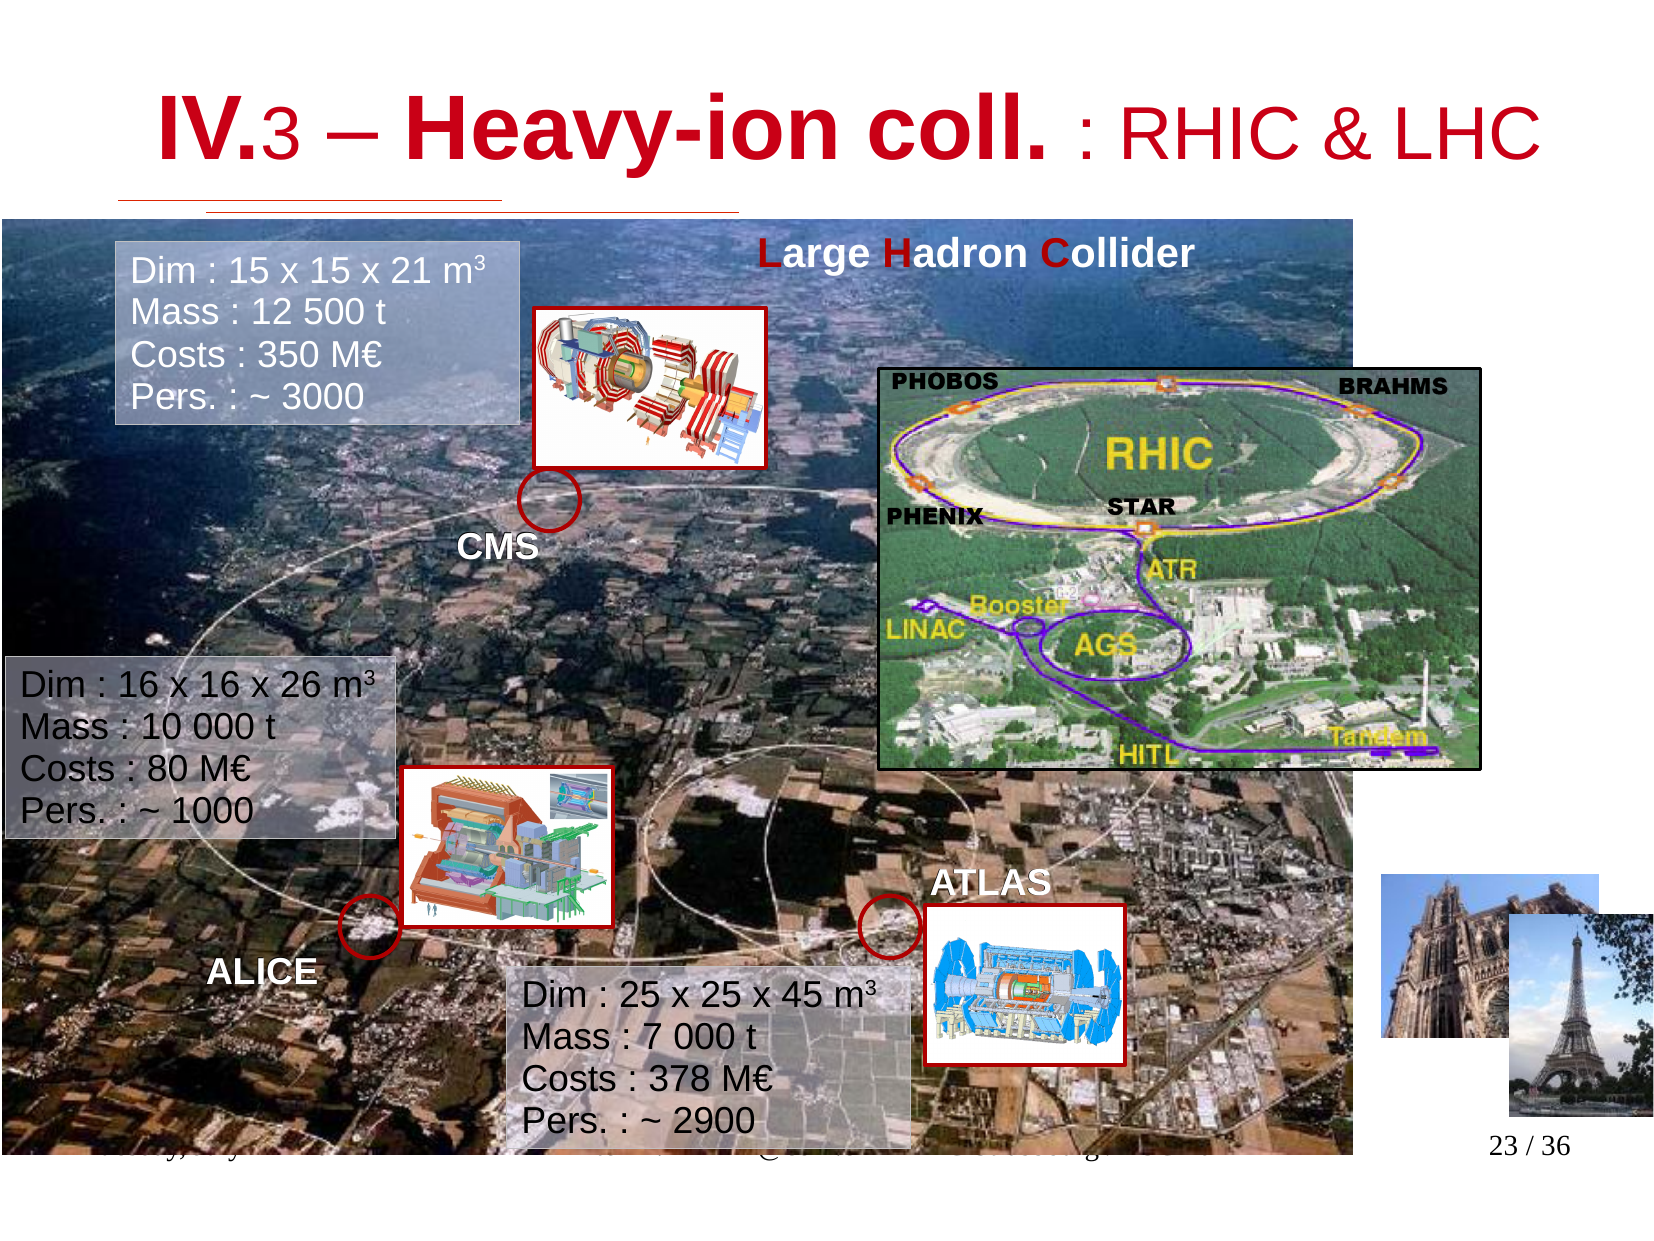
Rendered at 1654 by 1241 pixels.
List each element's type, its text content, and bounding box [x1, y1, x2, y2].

text_box Dim : 25 x 25 x 45 m3 Mass : 7 000 t Costs : 378 M€ Pers. : ~ 2900 [506, 966, 911, 1149]
picture [879, 369, 1480, 768]
title IV.3 – Heavy-ion coll. : RHIC & LHC [82, 49, 1625, 207]
text_box Dim : 15 x 15 x 21 m3 Mass : 12 500 t Costs : 350 M€ Pers. : ~ 3000 [115, 241, 520, 425]
text_box CMS [450, 521, 547, 567]
picture [1381, 874, 1654, 1117]
text_box ATLAS [923, 858, 1059, 904]
text_box Large Hadron Collider [750, 226, 1203, 277]
picture [2, 219, 1353, 1155]
text_box Dim : 16 x 16 x 26 m3 Mass : 10 000 t Costs : 80 M€ Pers. : ~ 1000 [5, 656, 396, 839]
text_box ALICE [199, 946, 326, 992]
